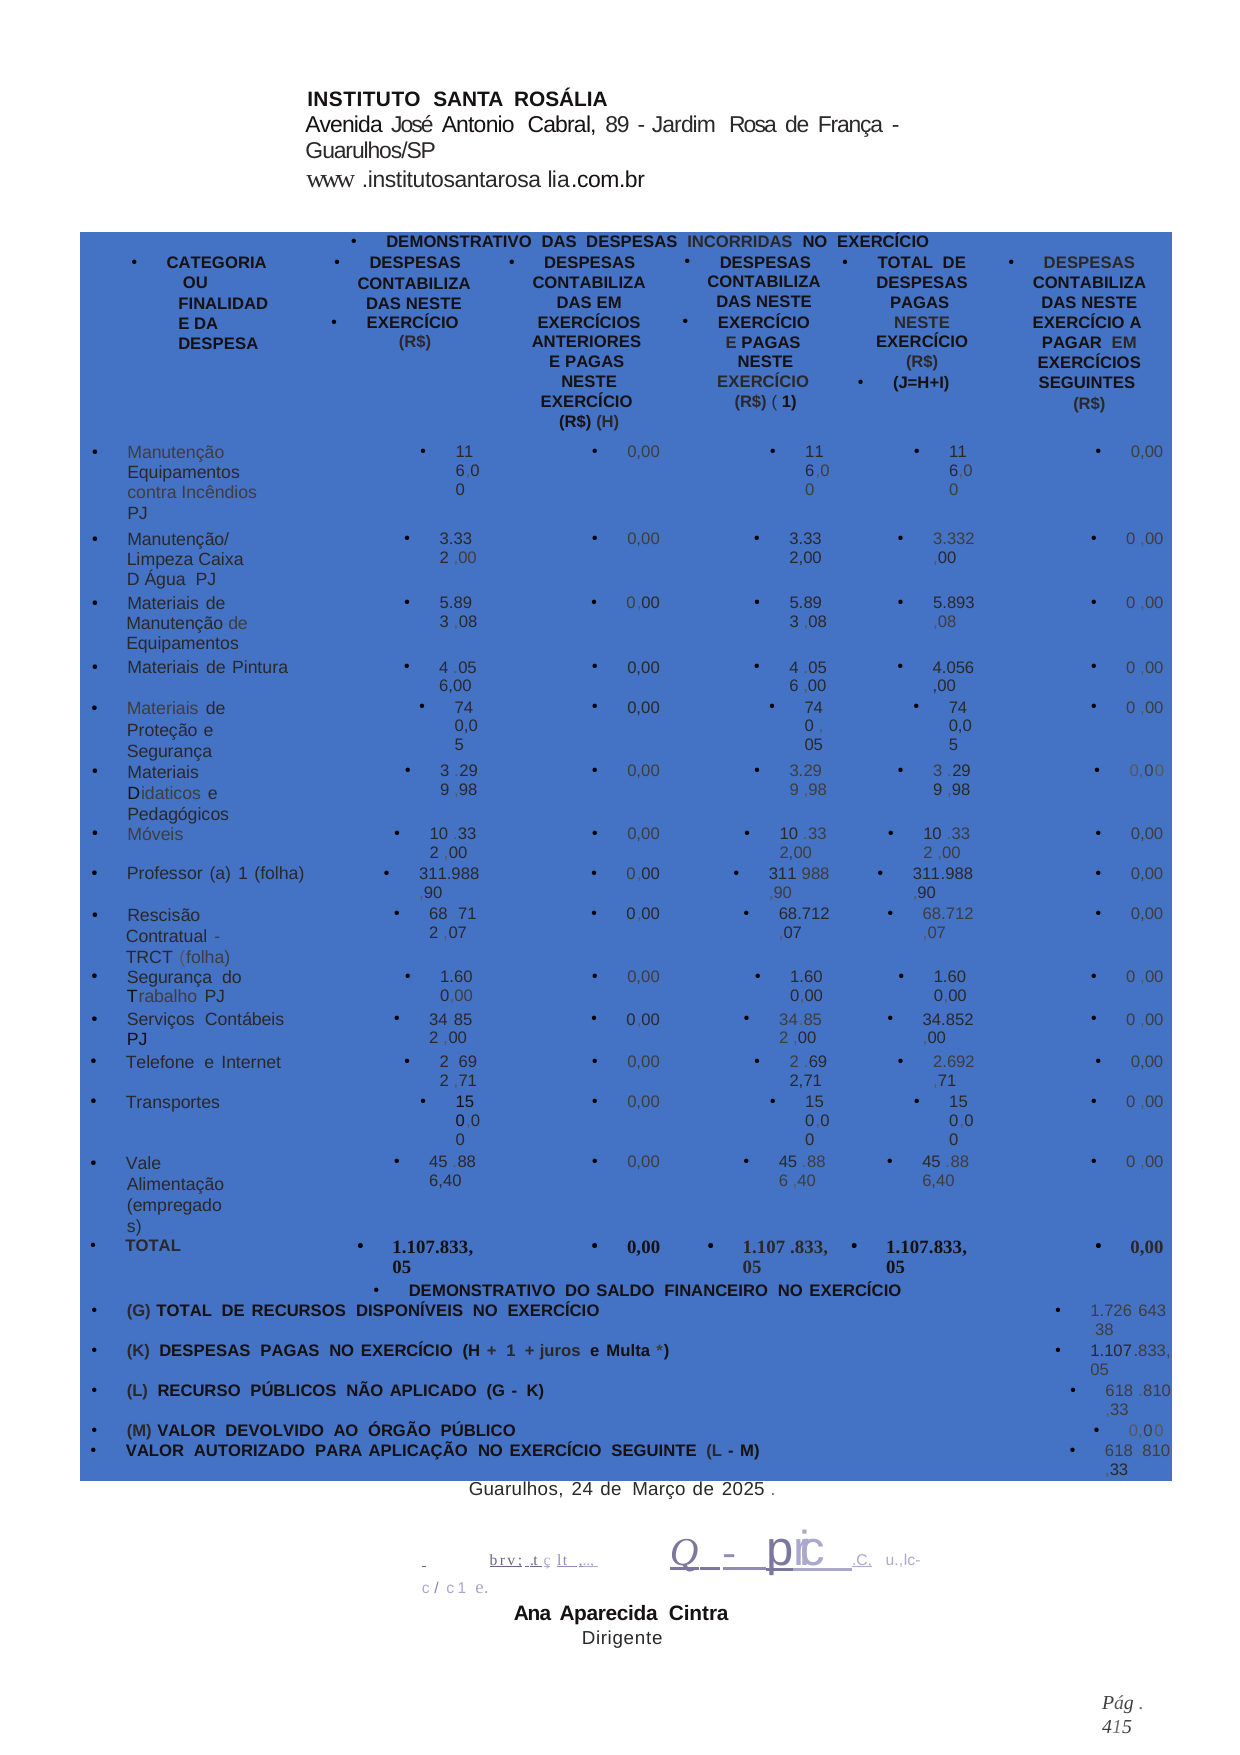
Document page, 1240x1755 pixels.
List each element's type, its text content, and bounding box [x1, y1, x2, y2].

table_cell DEMONSTRATIVO DO SALDO FINANCEIRO NO EXERCÍCIO [80, 1281, 1172, 1301]
table_cell 0,00 [481, 1236, 662, 1281]
table_cell 0,00 [481, 904, 662, 967]
table_cell 0,00 [481, 1010, 662, 1052]
table_cell 68 .712 ,07 [312, 904, 481, 967]
table_cell 68.712 ,07 [662, 904, 831, 967]
table_cell 150,00 [662, 1092, 831, 1152]
table_cell 0,00 [975, 864, 1172, 904]
table_cell (L) RECURSO PÚBLICOS NÃO APLICADO (G - K) [80, 1381, 975, 1421]
table_cell 0,00 [481, 658, 662, 698]
table_cell (K) DESPESAS PAGAS NO EXERCÍCIO (H + 1 + juros e Multa *) [80, 1341, 975, 1381]
table_cell 68.712 ,07 [831, 904, 975, 967]
table_cell 10 .332 ,00 [831, 824, 975, 864]
table_cell (G) TOTAL DE RECURSOS DISPONÍVEIS NO EXERCÍCIO [80, 1301, 975, 1341]
table_cell DESPESAS CONTABILIZADAS NESTE EXERCÍCIO (R$) [312, 252, 481, 442]
table_cell 0,00 [481, 967, 662, 1010]
table_cell 4 .056 ,00 [662, 658, 831, 698]
table_cell 0 ,00 [975, 658, 1172, 698]
table_cell 1.726.643 ,38 [975, 1301, 1172, 1341]
table_cell 116,00 [312, 442, 481, 529]
table_cell 116,00 [662, 442, 831, 529]
table_cell 45 .886,40 [831, 1152, 975, 1236]
table_cell 3.332,00 [662, 529, 831, 593]
table_cell 311.988,90 [312, 864, 481, 904]
table_cell 0 ,00 [975, 1152, 1172, 1236]
table_cell 10 .332 ,00 [312, 824, 481, 864]
table_cell 0,00 [481, 1152, 662, 1236]
table_cell Vale Alimentação (empregados) [80, 1152, 312, 1236]
table_cell 1.107.833,05 [975, 1341, 1172, 1381]
table_cell 34.852 ,00 [312, 1010, 481, 1052]
table_cell 0,00 [481, 824, 662, 864]
table_cell 1.107.833,05 [831, 1236, 975, 1281]
table_cell 5.893 ,08 [831, 593, 975, 658]
table_cell 0 ,00 [975, 1092, 1172, 1152]
table_cell 4 .056,00 [312, 658, 481, 698]
table_cell Serviços Contábeis PJ [80, 1010, 312, 1052]
table_cell Manutenção Equipamentos contra Incêndios PJ [80, 442, 312, 529]
table_cell 3.332 ,00 [831, 529, 975, 593]
table_cell 618 .810 ,33 [975, 1441, 1172, 1481]
table_cell 5.893 ,08 [312, 593, 481, 658]
table_cell Telefone e Internet [80, 1052, 312, 1092]
table_header DEMONSTRATIVO DAS DESPESAS INCORRIDAS NO EXERCÍCIO [80, 232, 1172, 252]
table_cell 0 ,00 [975, 1010, 1172, 1052]
table_cell 0,00 [481, 761, 662, 824]
table_cell 2 .692 ,71 [312, 1052, 481, 1092]
table_cell 2.692 ,71 [831, 1052, 975, 1092]
table_cell 3 .299 ,98 [312, 761, 481, 824]
table_cell 3 .299 ,98 [831, 761, 975, 824]
table_cell Materiais de Proteção e Segurança [80, 698, 312, 761]
table_cell 1.600,00 [312, 967, 481, 1010]
table_cell Professor (a) 1 (folha) [80, 864, 312, 904]
table_cell DESPESAS CONTABILIZADAS NESTE EXERCÍCIO A PAGAR EM EXERCÍCIOS SEGUINTES (R$) [975, 252, 1172, 442]
table_cell 0,00 [975, 1421, 1172, 1441]
table_cell 3.299 ,98 [662, 761, 831, 824]
table_cell Manutenção/Limpeza Caixa D Água PJ [80, 529, 312, 593]
table_cell 4.056,00 [831, 658, 975, 698]
table_cell 0,00 [481, 529, 662, 593]
text_box Guarulhos, 24 de Março de 2025 . brv; .t çlt_,.., Q - pric .C, u.,lc- c/ c1 e.­ Ana Aparecida Cintra Dirigente [419, 1481, 931, 1626]
table_cell 0,00 [481, 1052, 662, 1092]
table_cell Materiais de Pintura [80, 658, 312, 698]
table_cell 740,05 [831, 698, 975, 761]
table_cell 0,00 [975, 824, 1172, 864]
table_cell (M) VALOR DEVOLVIDO AO ÓRGÃO PÚBLICO [80, 1421, 975, 1441]
table_cell 0 ,00 [975, 698, 1172, 761]
table_cell 150,00 [831, 1092, 975, 1152]
table_cell 0,00 [481, 442, 662, 529]
table_cell 1.600,00 [662, 967, 831, 1010]
table_cell TOTAL DE DESPESAS PAGAS NESTE EXERCÍCIO (R$) (J=H+I) [831, 252, 975, 442]
table_cell 45 .886 ,40 [662, 1152, 831, 1236]
table_cell 0,00 [975, 1052, 1172, 1092]
table_cell 34.852 ,00 [831, 1010, 975, 1052]
table_cell Segurança do Trabalho PJ [80, 967, 312, 1010]
table_cell Móveis [80, 824, 312, 864]
table_cell 2 .692,71 [662, 1052, 831, 1092]
table_cell Materiais de Manutenção de Equipamentos [80, 593, 312, 658]
table_cell CATEGORIA OU FINALIDADE DA DESPESA [80, 252, 312, 442]
table_cell 311.988 ,90 [831, 864, 975, 904]
table_cell 1.600,00 [831, 967, 975, 1010]
table_cell 10 .332,00 [662, 824, 831, 864]
table_cell 0,00 [975, 904, 1172, 967]
table_cell 0,00 [975, 442, 1172, 529]
table_cell DESPESAS CONTABILIZADAS NESTE EXERCÍCIO E PAGAS NESTE EXERCÍCIO (R$) ( 1) [662, 252, 831, 442]
table_cell Rescisão Contratual - TRCT (folha) [80, 904, 312, 967]
table_cell 3.332 ,00 [312, 529, 481, 593]
table_cell 0,00 [481, 593, 662, 658]
table_cell 618 .810 ,33 [975, 1381, 1172, 1421]
table_cell 740 ,05 [662, 698, 831, 761]
table_cell 5.893 ,08 [662, 593, 831, 658]
table_cell Materiais Didaticos e Pedagógicos [80, 761, 312, 824]
table_cell 1.107 .833,05 [662, 1236, 831, 1281]
table_cell 1.107.833,05 [312, 1236, 481, 1281]
table_cell 311.988 ,90 [662, 864, 831, 904]
table_cell 0 ,00 [975, 593, 1172, 658]
table_cell 0,00 [975, 1236, 1172, 1281]
table_cell 0,00 [975, 761, 1172, 824]
table_cell 0,00 [481, 1092, 662, 1152]
table_cell 150,00 [312, 1092, 481, 1152]
table_cell 34.852 ,00 [662, 1010, 831, 1052]
table_cell 116,00 [831, 442, 975, 529]
table_cell 740,05 [312, 698, 481, 761]
table_cell 45 .886,40 [312, 1152, 481, 1236]
text_box Pág . 415 [1100, 1689, 1170, 1714]
table_cell 0,00 [481, 864, 662, 904]
table_cell 0 ,00 [975, 967, 1172, 1010]
table_cell DESPESAS CONTABILIZADAS EM EXERCÍCIOS ANTERIORES E PAGAS NESTE EXERCÍCIO (R$) (H) [481, 252, 662, 442]
table_cell 0,00 [481, 698, 662, 761]
table_cell TOTAL [80, 1236, 312, 1281]
table_cell Transportes [80, 1092, 312, 1152]
table_cell VALOR AUTORIZADO PARA APLICAÇÃO NO EXERCÍCIO SEGUINTE (L - M) [80, 1441, 975, 1481]
text_box INSTITUTO SANTA ROSÁLIA Avenida José Antonio Cabral, 89 - Jardim Rosa de França - Guarulhos/SP www .institutosantarosa lia.com.br [303, 86, 1023, 167]
table_cell 0 ,00 [975, 529, 1172, 593]
